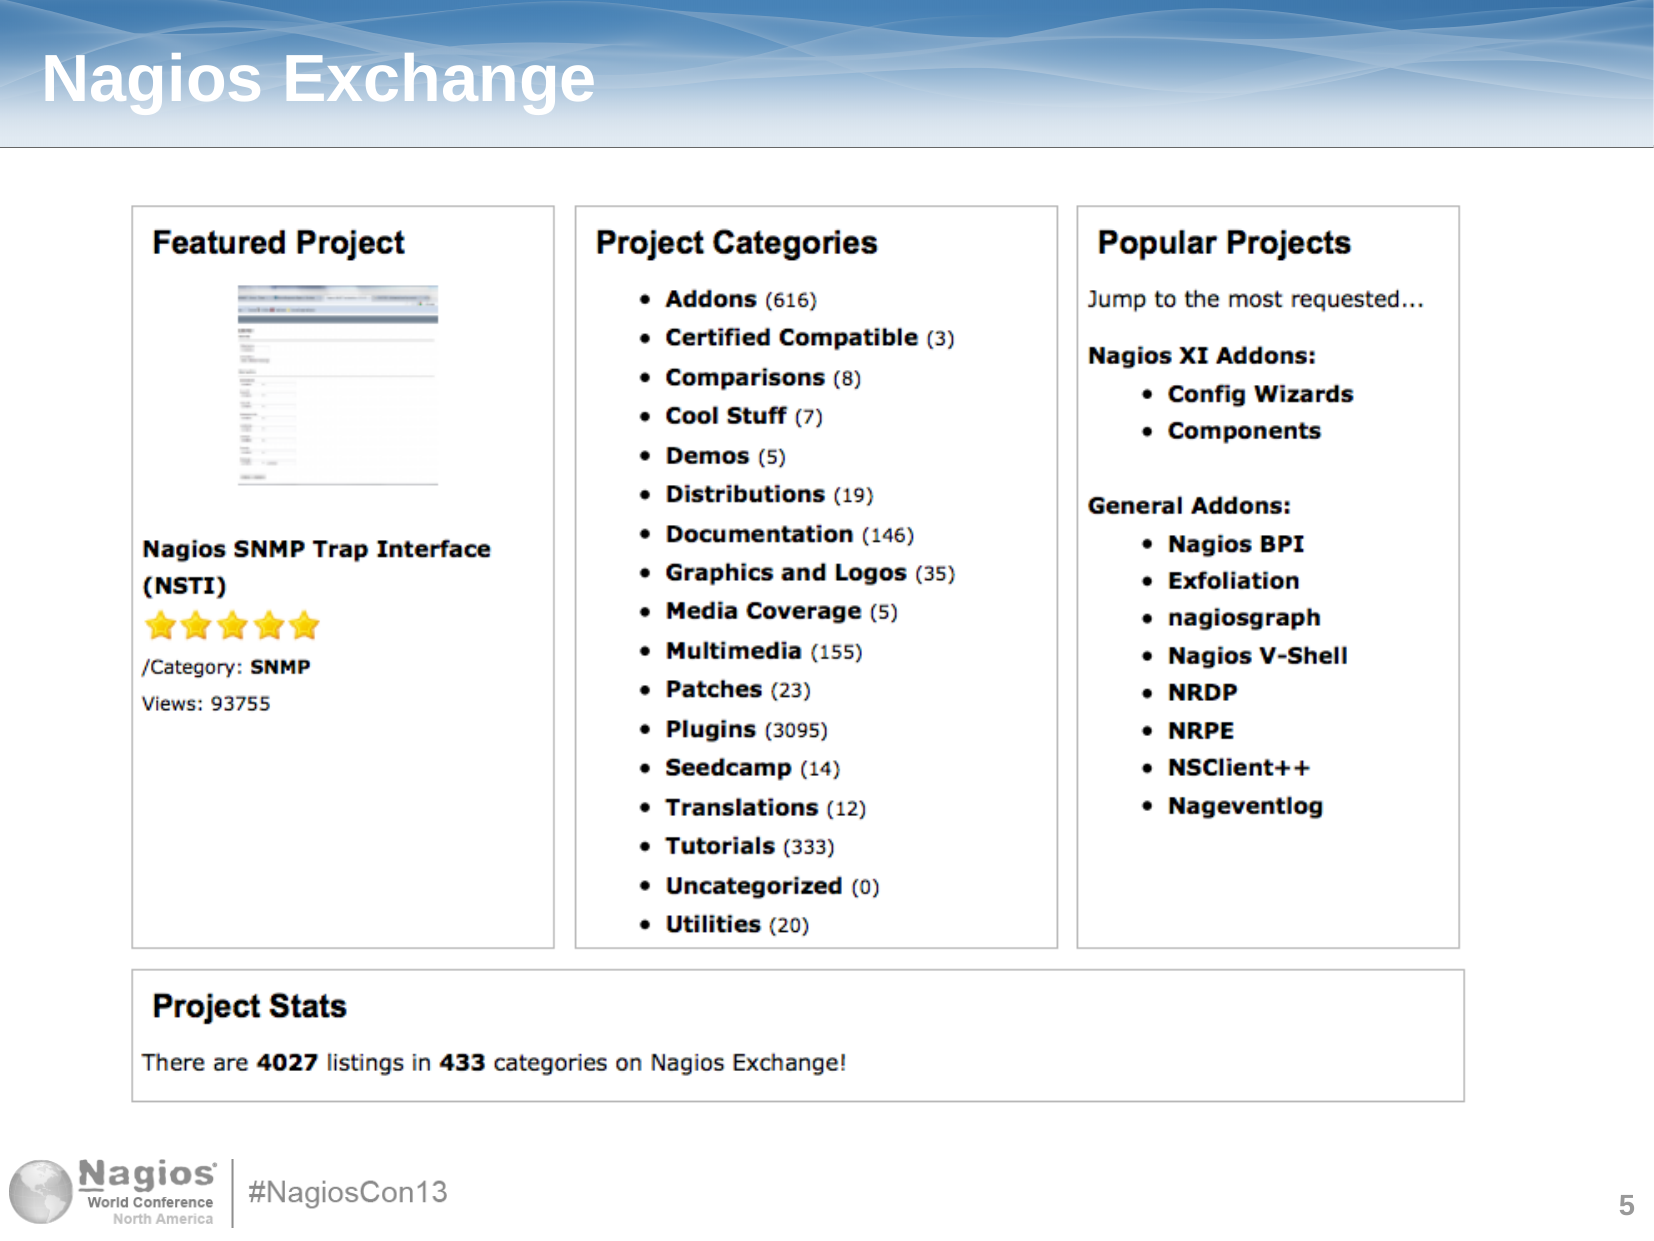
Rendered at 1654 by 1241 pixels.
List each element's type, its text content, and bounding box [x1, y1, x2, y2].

title Nagios Exchange [41, 29, 1248, 127]
picture [9, 1159, 453, 1228]
picture [0, 0, 1654, 147]
picture [115, 194, 1482, 1121]
